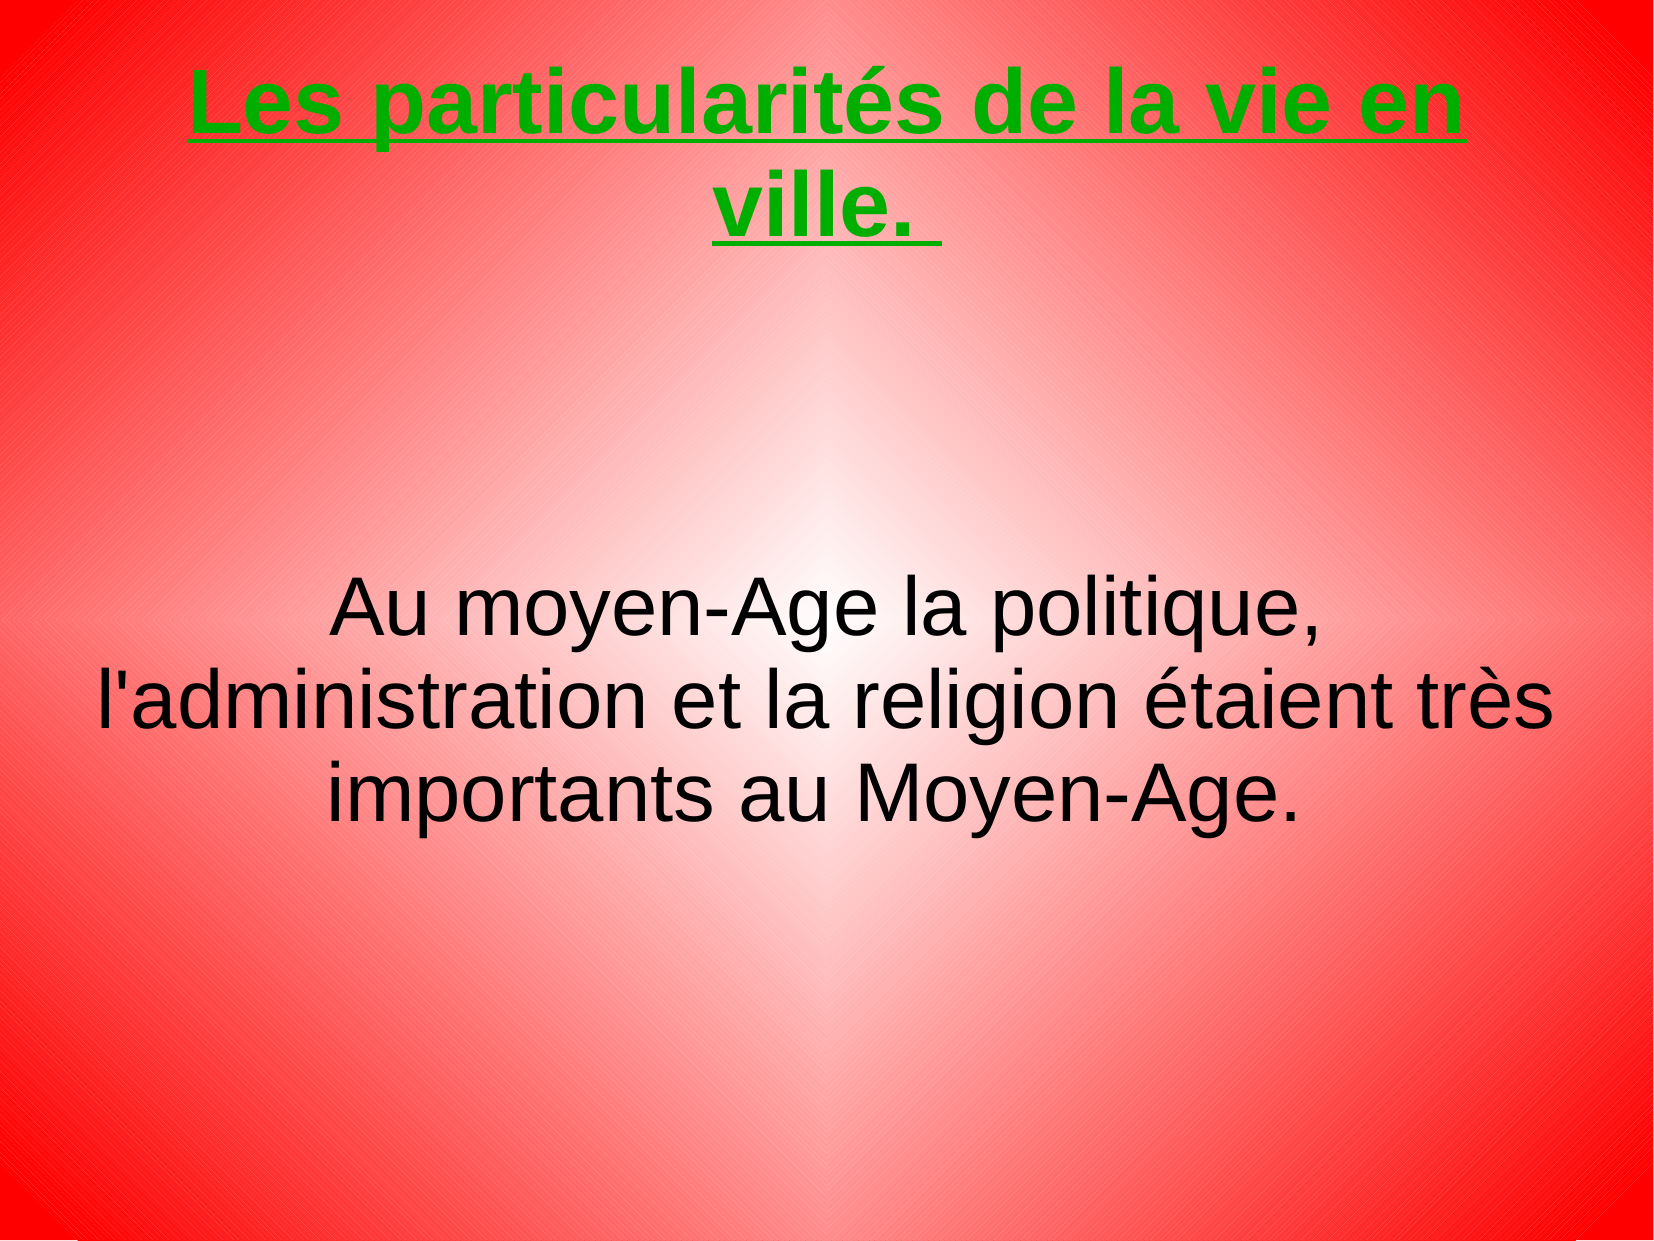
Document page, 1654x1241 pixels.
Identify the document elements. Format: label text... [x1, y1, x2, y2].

subtitle Au moyen-Age la politique, l'administration et la religion étaient très importants au Moyen-Age. [82, 297, 1571, 1102]
title Les particularités de la vie en ville. [82, 50, 1571, 256]
